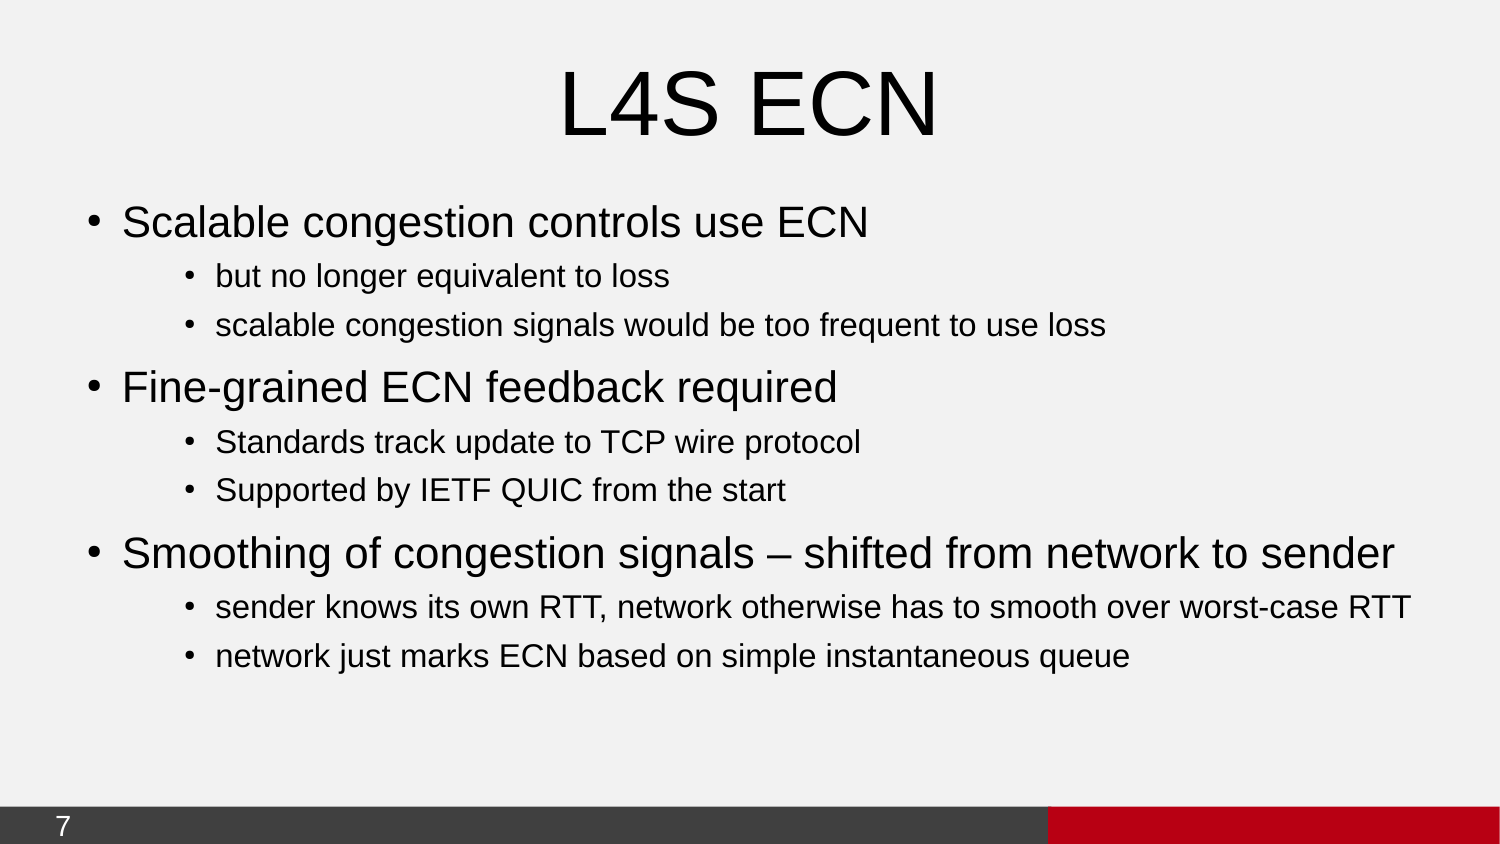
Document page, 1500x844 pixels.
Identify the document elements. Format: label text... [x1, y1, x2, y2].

list Scalable congestion controls use ECN but no longer equivalent to loss scalable congestion signals would be too frequent to use loss Fine-grained ECN feedback required Standards track update to TCP wire protocol Supported by IETF QUIC from the start Smoothing of congestion signals – shifted from network to sender sender knows its own RTT, network otherwise has to smooth over worst-case RTT network just marks ECN based on simple instantaneous queue [75, 197, 1425, 687]
title L4S ECN [75, 33, 1425, 175]
